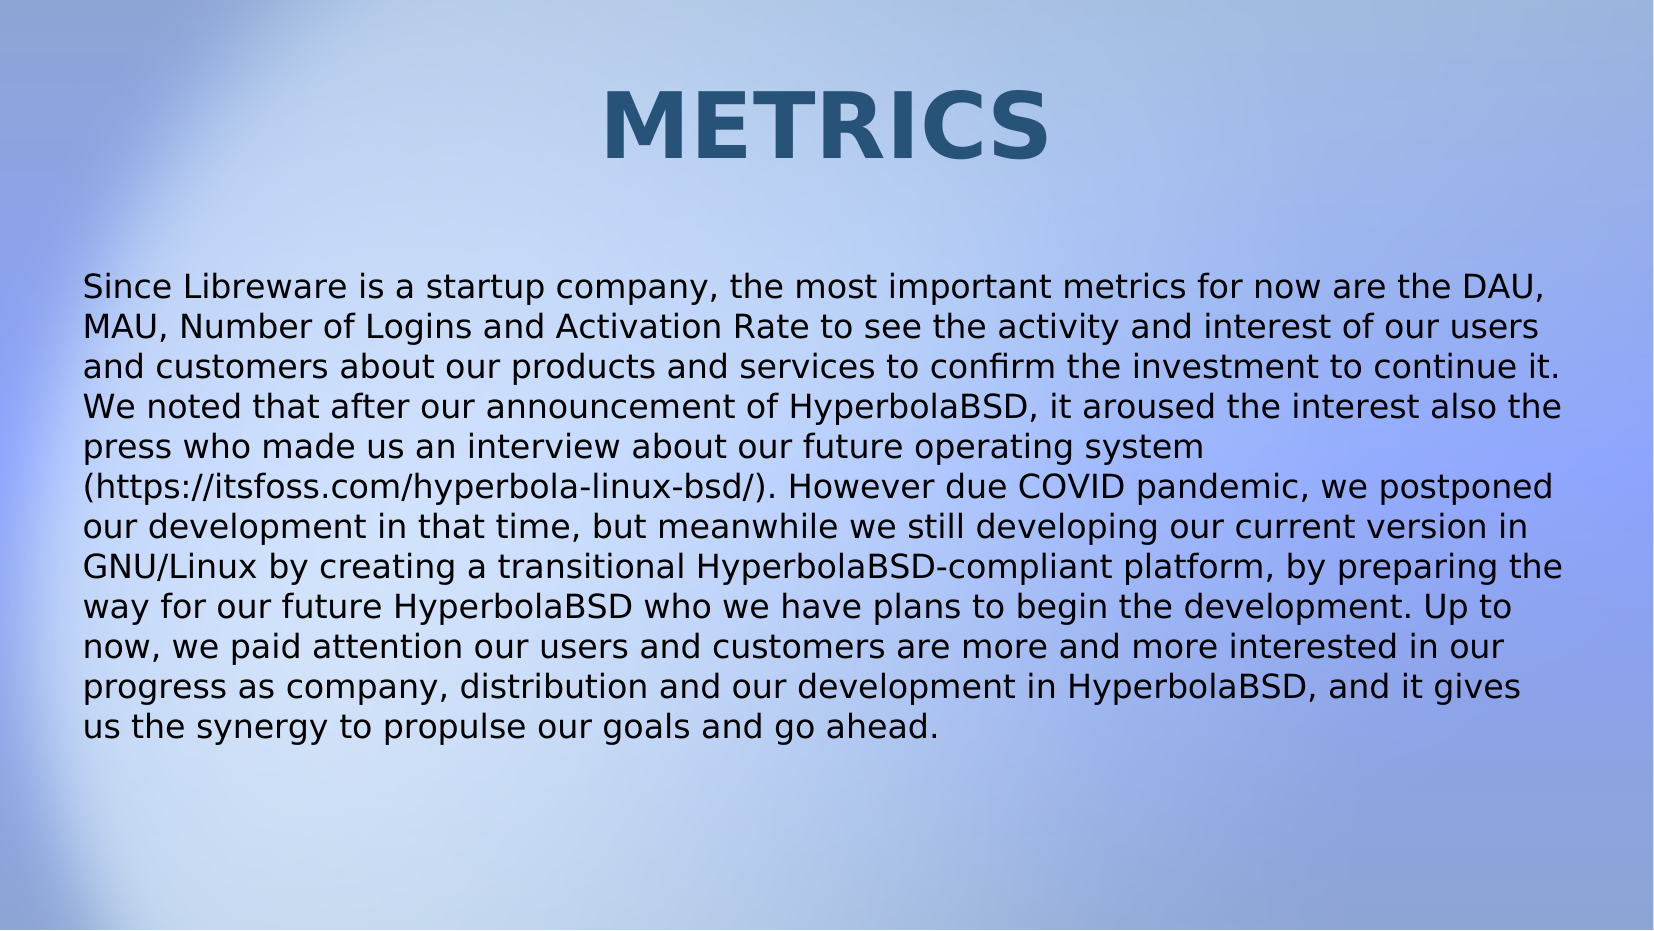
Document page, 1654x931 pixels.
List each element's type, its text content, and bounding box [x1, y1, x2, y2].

picture [0, 0, 1654, 930]
text_box Since Libreware is a startup company, the most important metrics for now are the DAU, MAU, Number of Logins and Activation Rate to see the activity and interest of our users and customers about our products and services to confirm the investment to continue it. We noted that after our announcement of HyperbolaBSD, it aroused the interest also the press who made us an interview about our future operating system (https://itsfoss.com/hyperbola-linux-bsd/). However due COVID pandemic, we postponed our development in that time, but meanwhile we still developing our current version in GNU/Linux by creating a transitional HyperbolaBSD-compliant platform, by preparing the way for our future HyperbolaBSD who we have plans to begin the development. Up to now, we paid attention our users and customers are more and more interested in our progress as company, distribution and our development in HyperbolaBSD, and it gives us the synergy to propulse our goals and go ahead. [82, 265, 1571, 798]
text_box METRICS [82, 7, 1571, 237]
